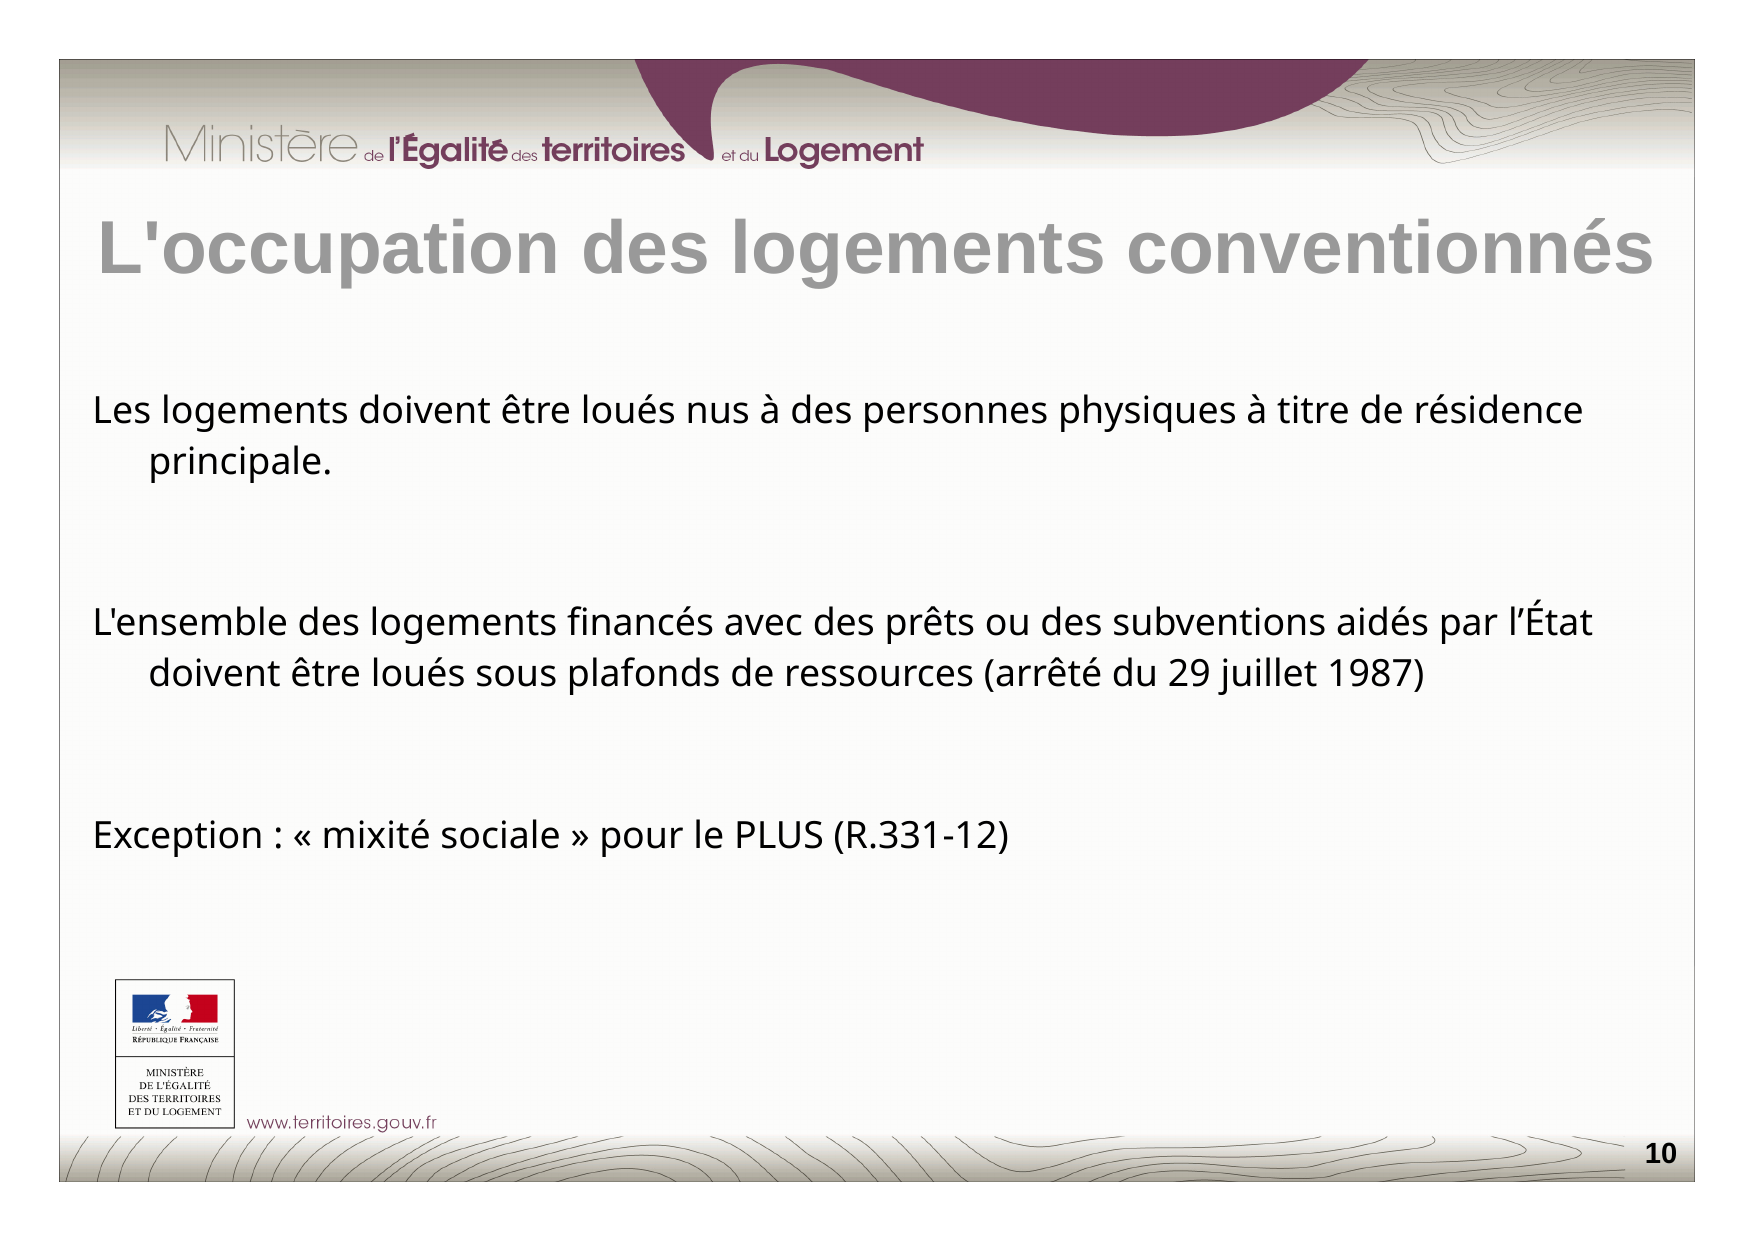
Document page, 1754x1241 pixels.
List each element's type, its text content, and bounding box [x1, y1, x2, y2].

list Les logements doivent être loués nus à des personnes physiques à titre de résidence principale. L'ensemble des logements financés avec des prêts ou des subventions aidés par l’État doivent être loués sous plafonds de ressources (arrêté du 29 juillet 1987) Exception : « mixité sociale » pour le PLUS (R.331-12) [92, 310, 1675, 1106]
title L'occupation des logements conventionnés [59, 153, 1695, 342]
picture [59, 342, 1695, 1182]
picture [59, 59, 1695, 153]
